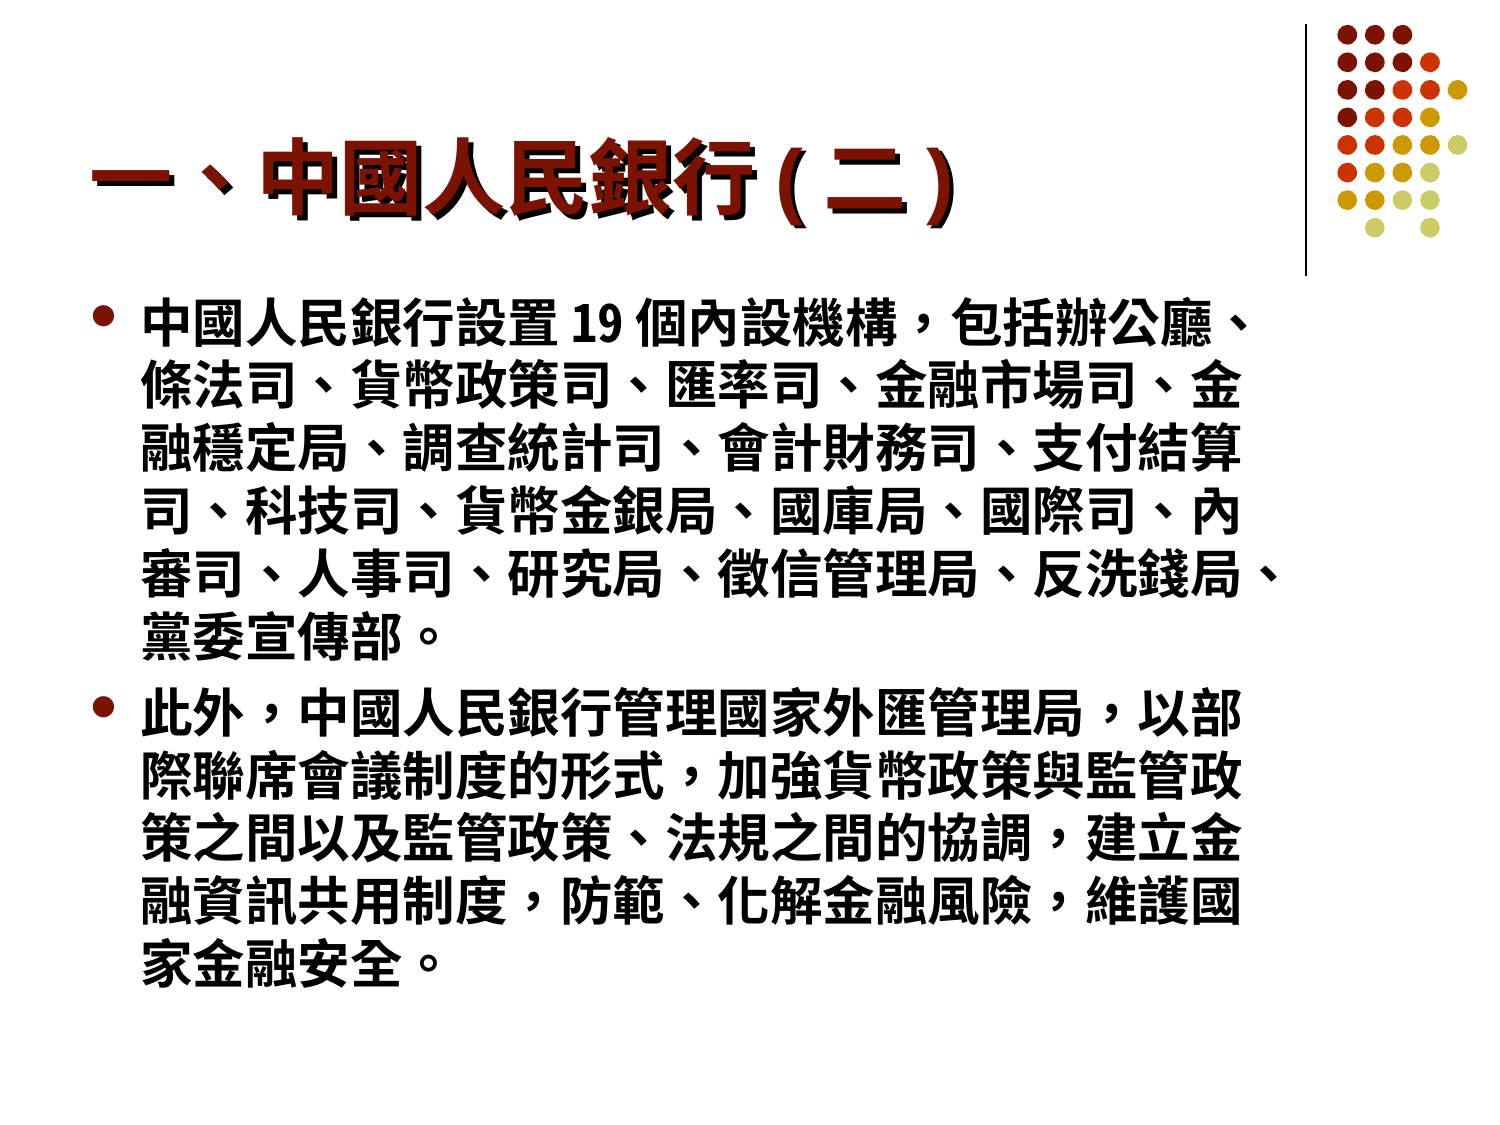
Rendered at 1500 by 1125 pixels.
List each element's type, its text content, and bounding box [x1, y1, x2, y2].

list 中國人民銀行設置19個內設機構，包括辦公廳、條法司、貨幣政策司、匯率司、金融市場司、金融穩定局、調查統計司、會計財務司、支付結算司、科技司、貨幣金銀局、國庫局、國際司、內審司、人事司、研究局、徵信管理局、反洗錢局、黨委宣傳部。 此外，中國人民銀行管理國家外匯管理局，以部際聯席會議制度的形式，加強貨幣政策與監管政策之間以及監管政策、法規之間的協調，建立金融資訊共用制度，防範、化解金融風險，維護國家金融安全。 [75, 282, 1306, 1006]
title 一、中國人民銀行(二) [74, 20, 1313, 233]
